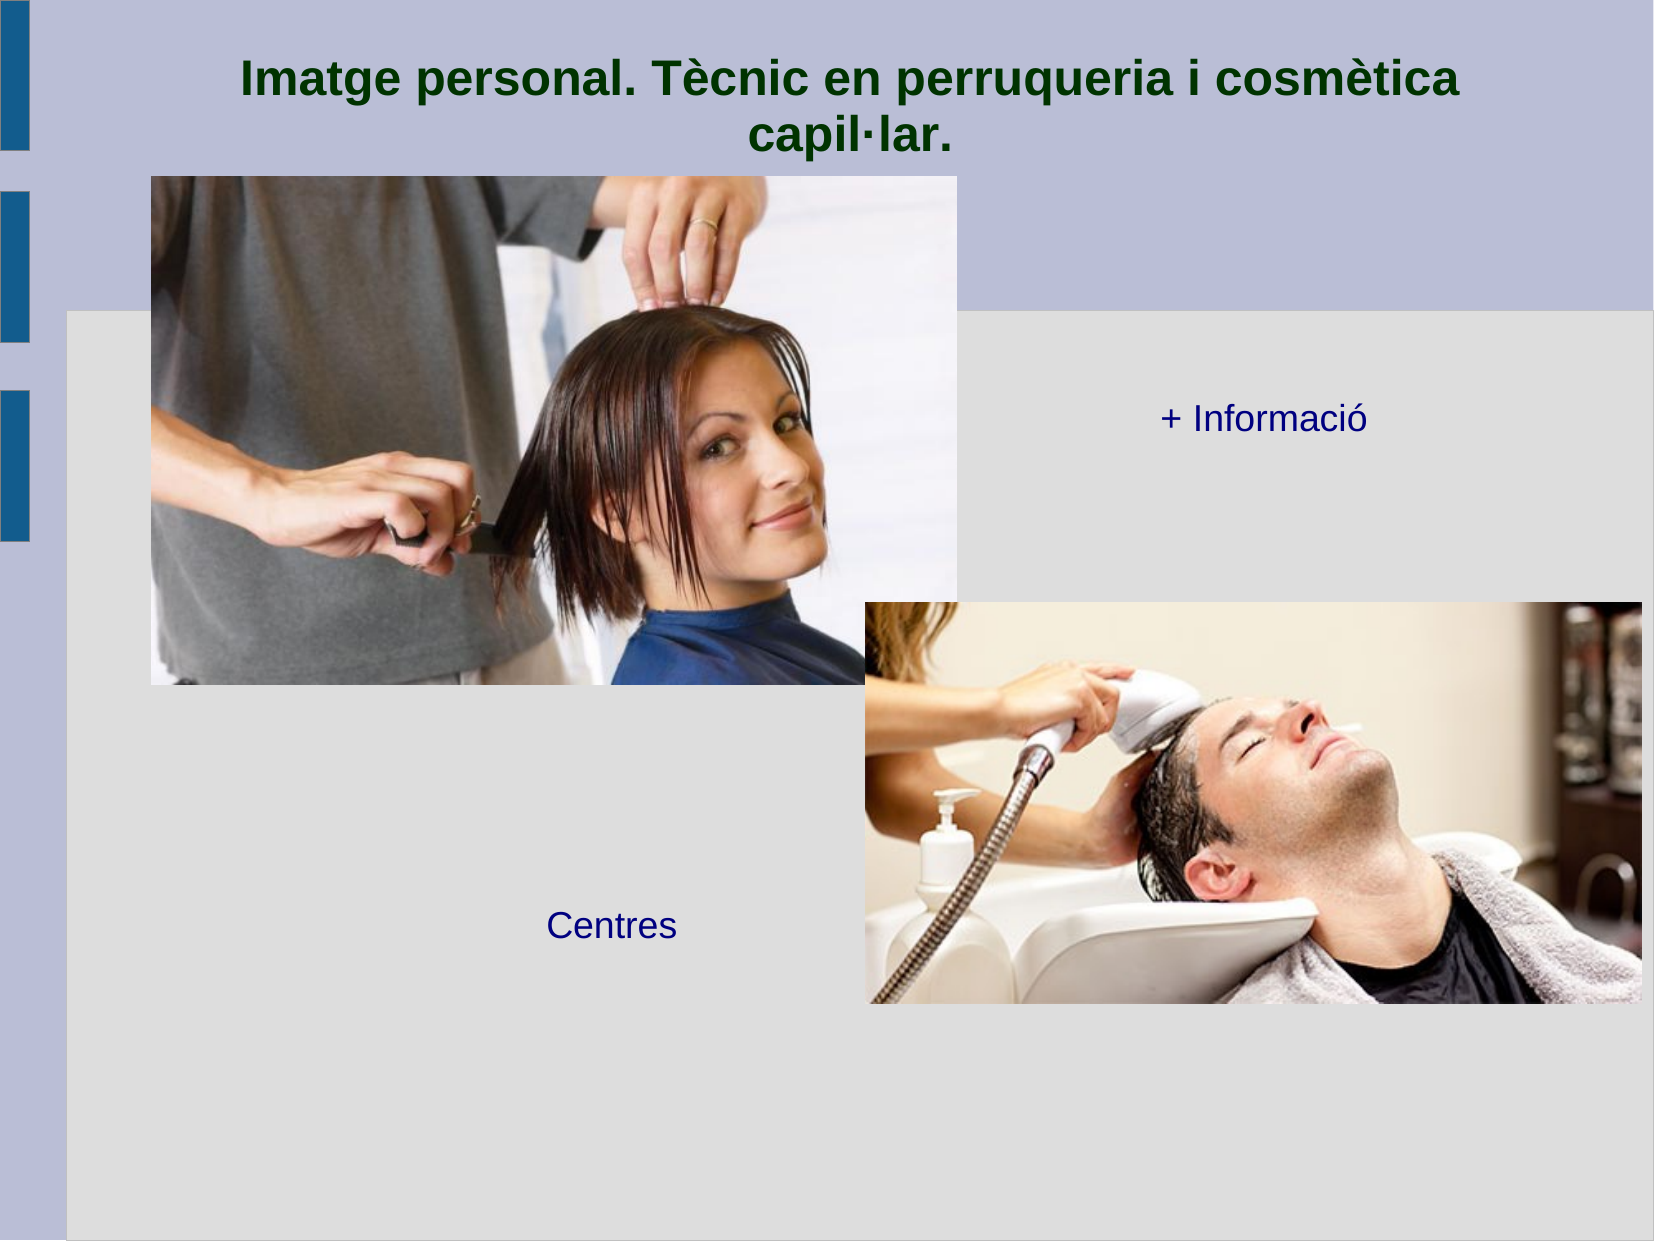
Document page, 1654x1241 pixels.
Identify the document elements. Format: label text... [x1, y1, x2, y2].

title Imatge personal. Tècnic en perruqueria i cosmètica capil·lar. [141, 35, 1560, 178]
text_box + Informació [1145, 389, 1410, 460]
text_box Centres [531, 897, 720, 968]
picture [151, 176, 1642, 1004]
